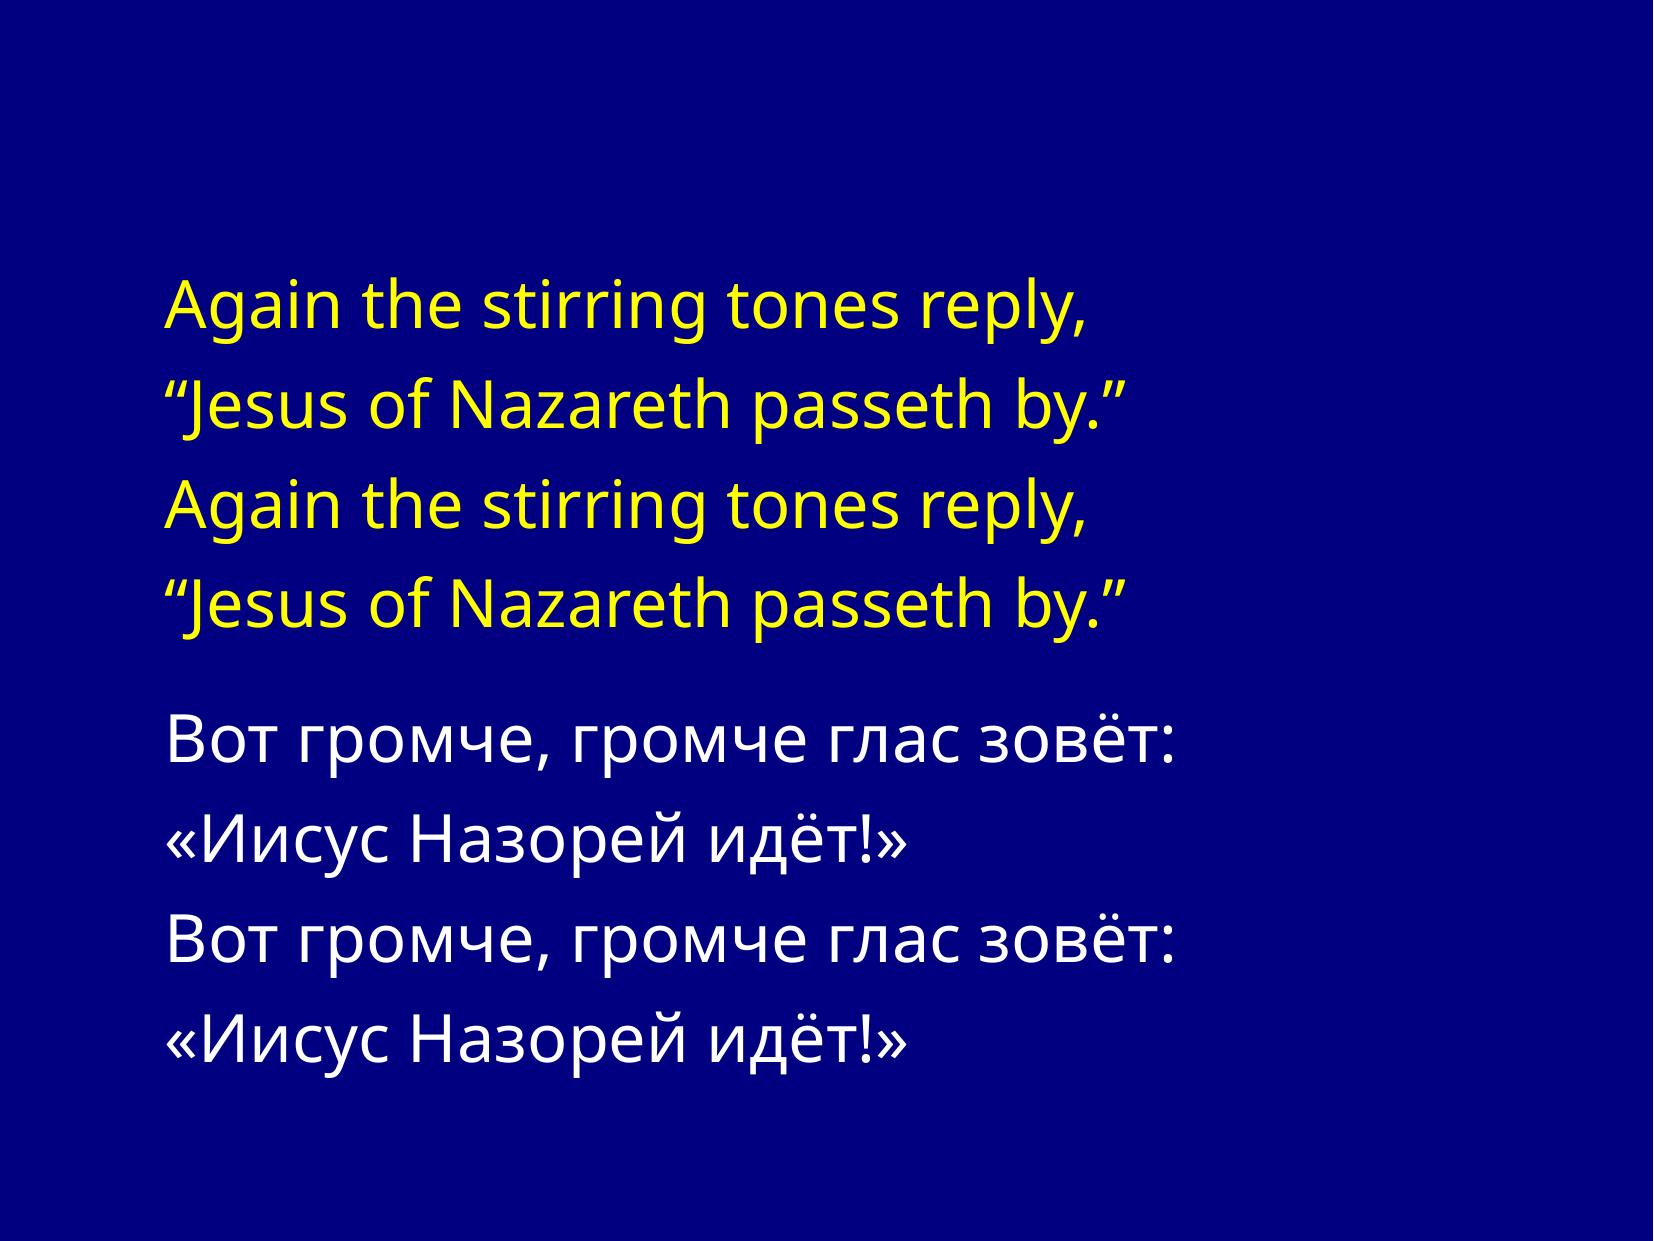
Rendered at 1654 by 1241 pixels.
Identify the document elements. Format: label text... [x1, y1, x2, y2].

text_box Вот громче, громче глас зовёт: «Иисус Назорей идёт!» Вот громче, громче глас зовёт: «Иисус Назорей идёт!» [37, 675, 1576, 1163]
text_box Again the stirring tones reply, “Jesus of Nazareth passeth by.” Again the stirring tones reply, “Jesus of Nazareth passeth by.” [37, 150, 1653, 713]
